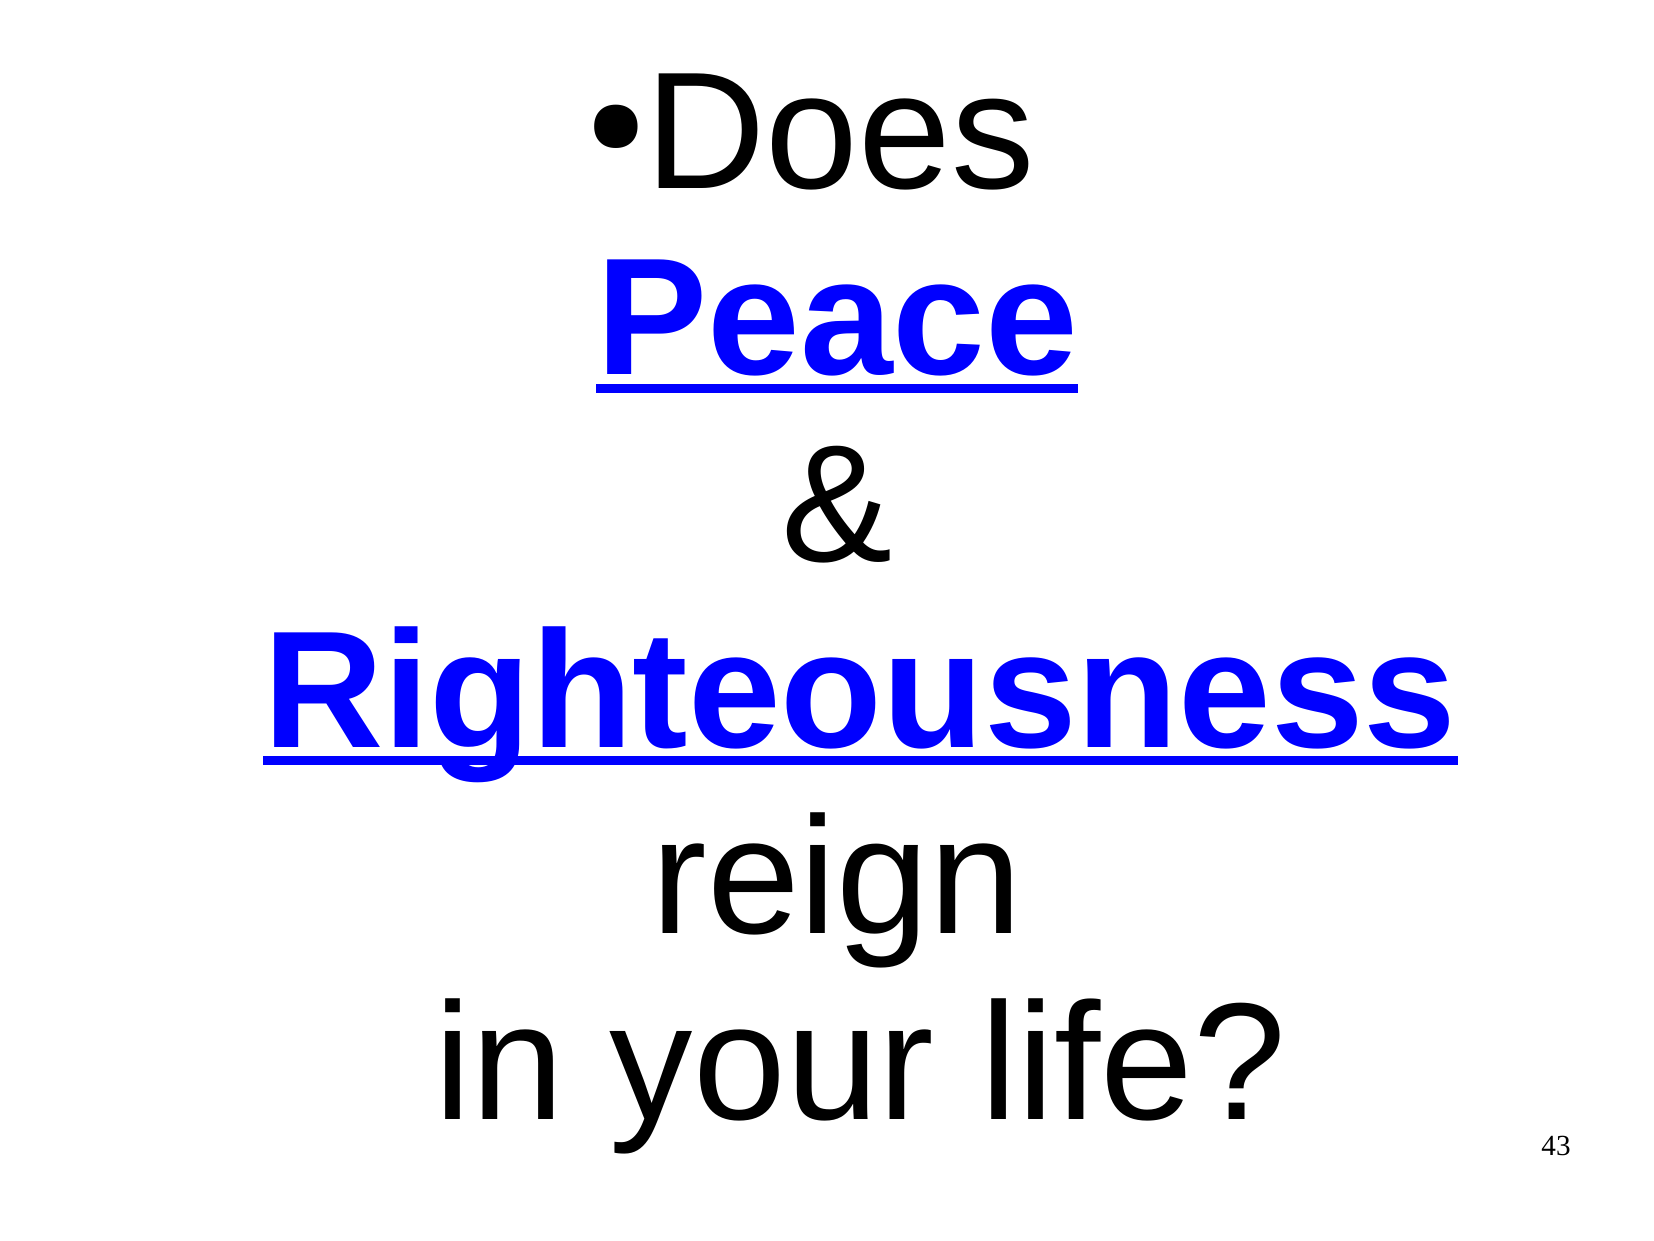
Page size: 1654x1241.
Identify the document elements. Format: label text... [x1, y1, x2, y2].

list Does Peace & Righteousness reign in your life? [37, 37, 1613, 1238]
